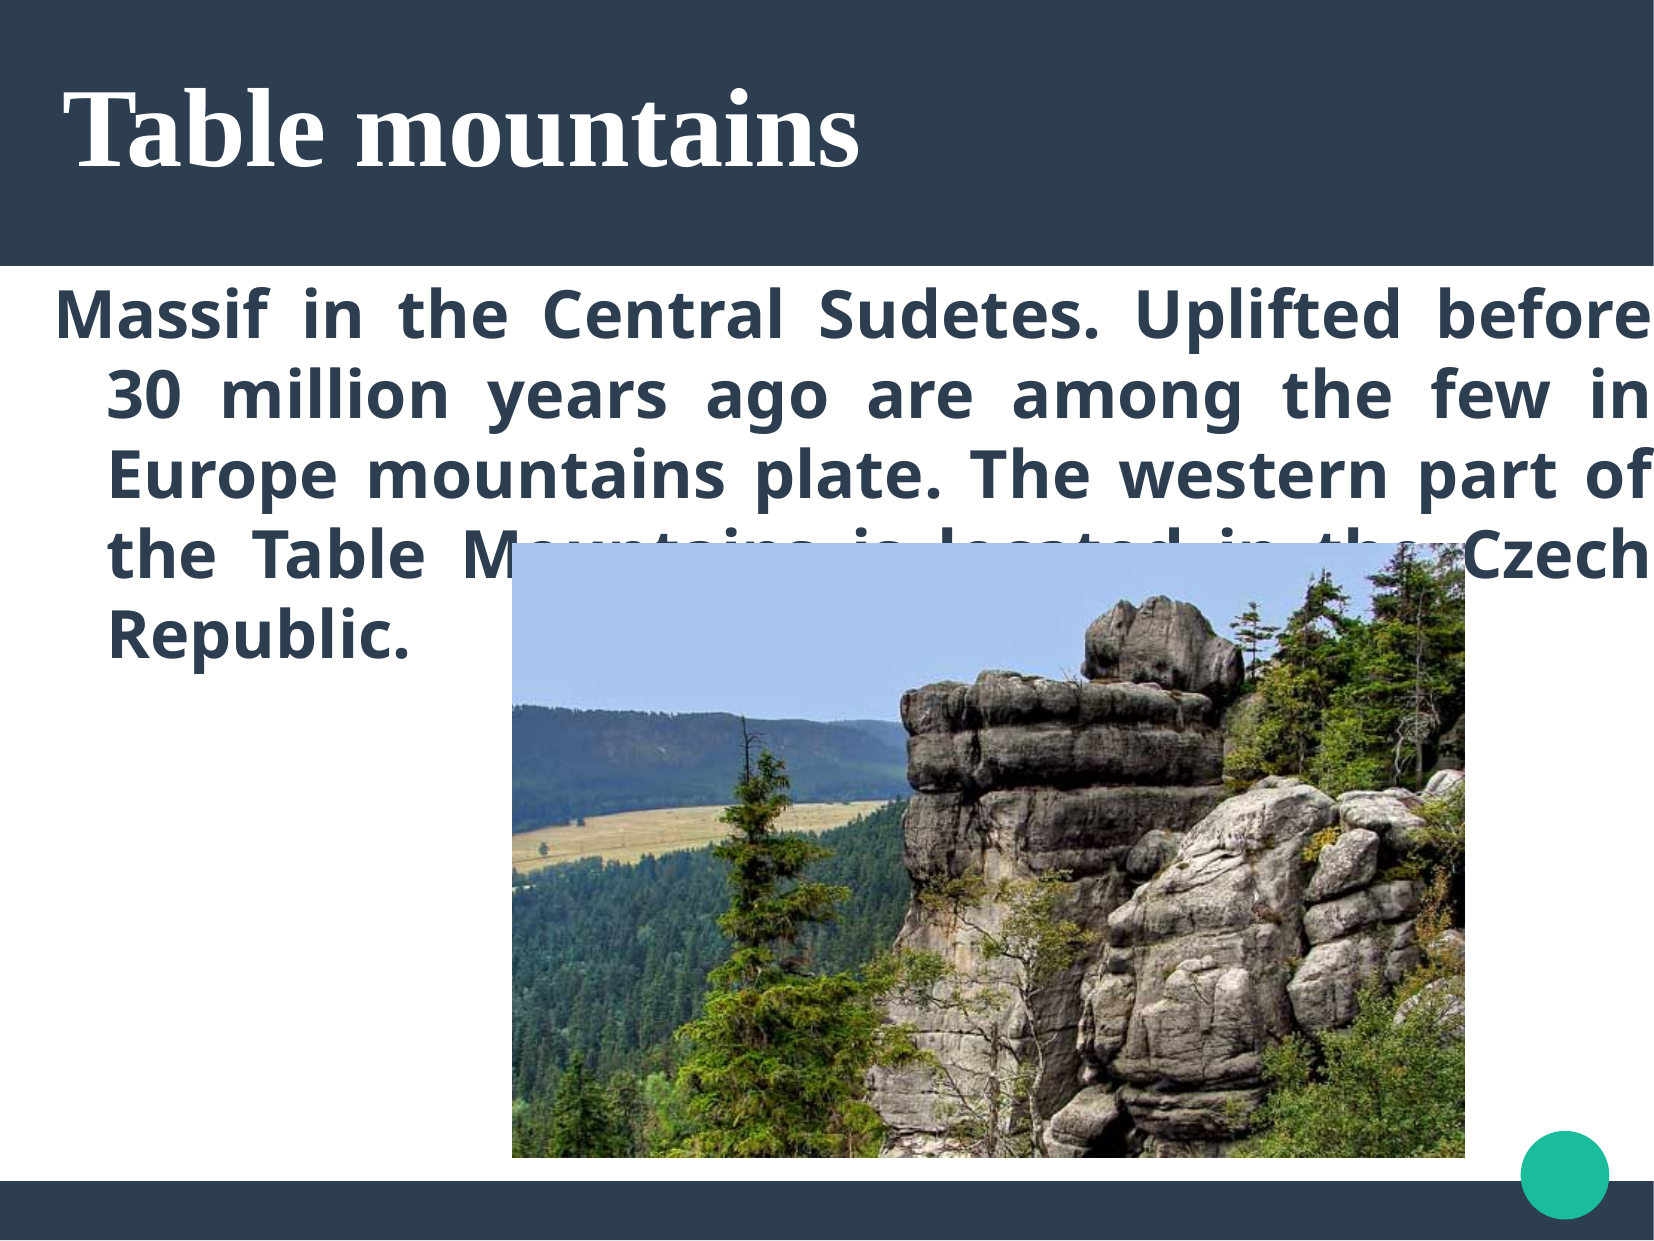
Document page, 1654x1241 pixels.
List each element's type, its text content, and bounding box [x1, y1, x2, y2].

list Massif in the Central Sudetes. Uplifted before 30 million years ago are among the few in Europe mountains plate. The western part of the Table Mountains is located in the Czech Republic. [0, 271, 1654, 1099]
picture [512, 543, 1465, 1158]
title [59, 49, 1595, 207]
text_box Table mountains [47, 59, 1406, 199]
